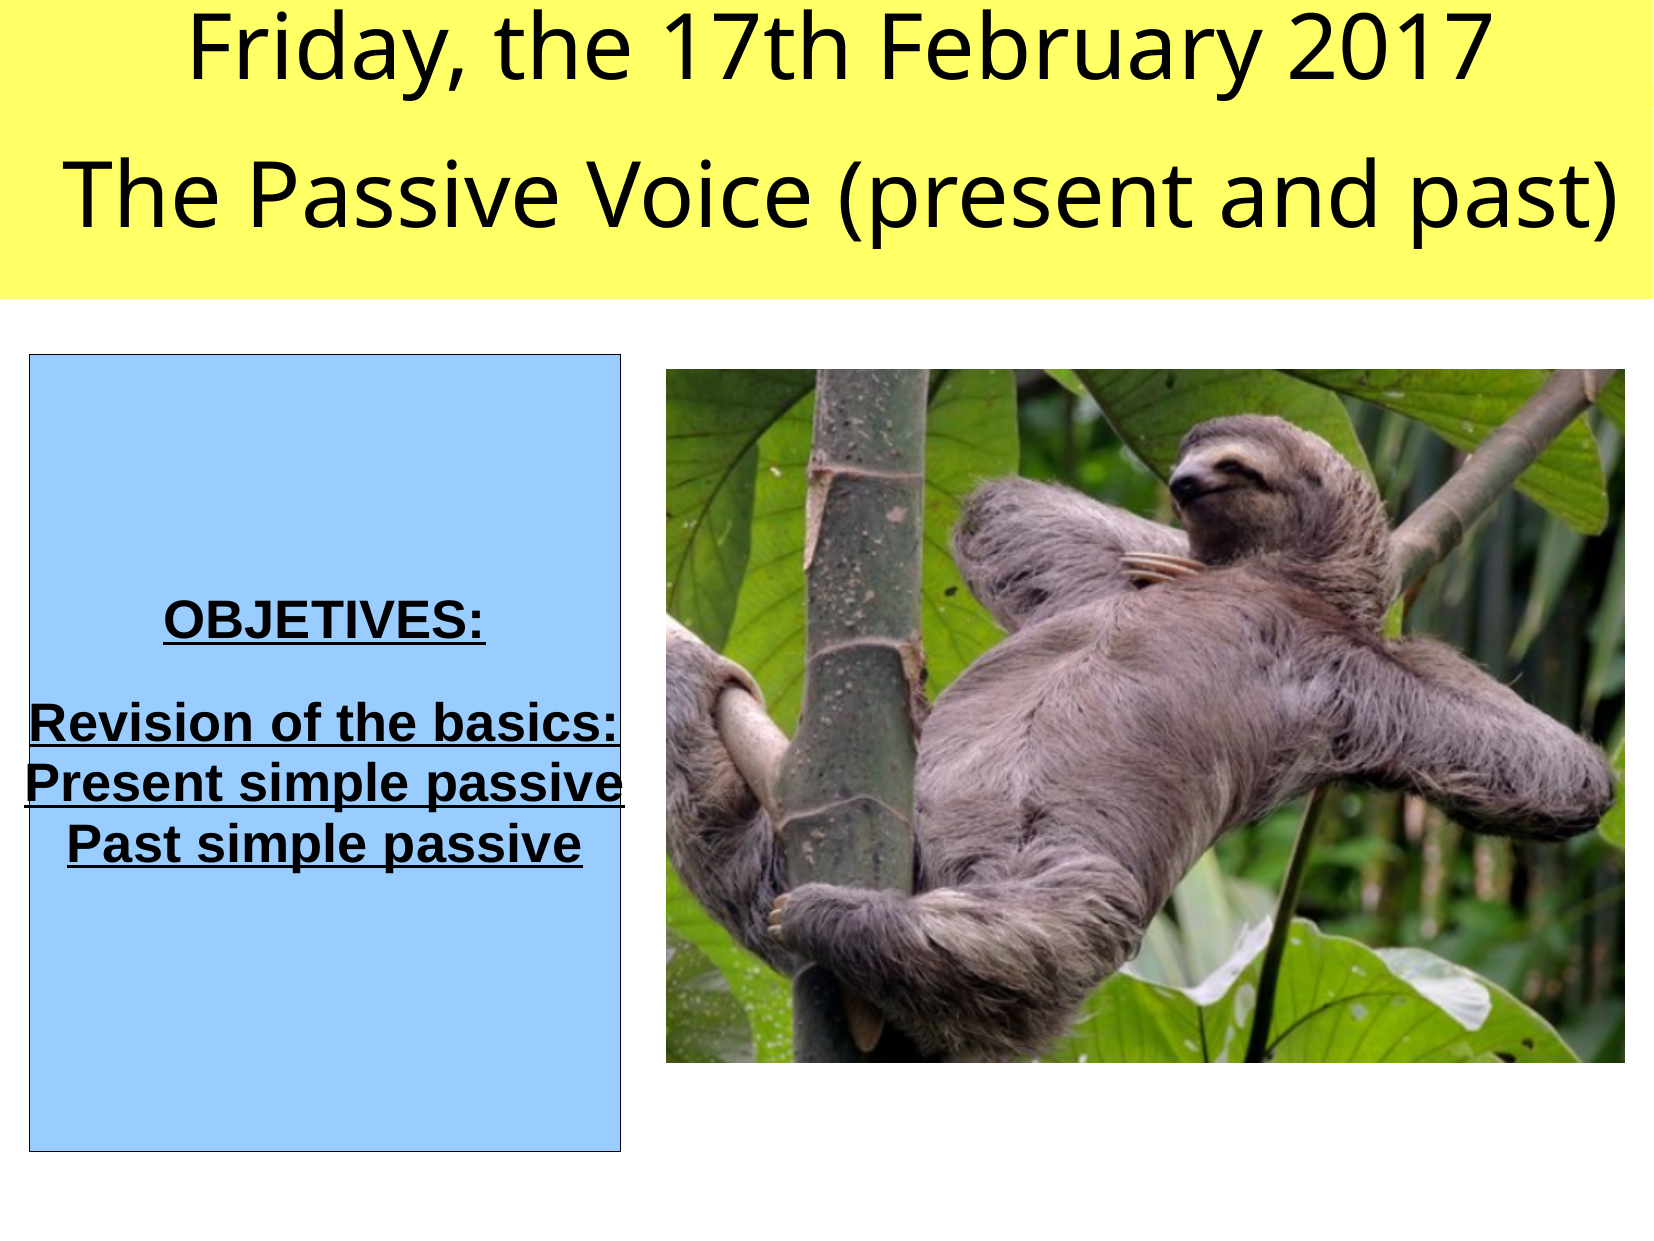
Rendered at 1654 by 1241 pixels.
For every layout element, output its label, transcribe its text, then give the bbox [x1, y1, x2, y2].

picture [666, 369, 1625, 1063]
text_box OBJETIVES: Revision of the basics: Present simple passive Past simple passive [29, 354, 621, 805]
title The Passive Voice (present and past) [0, 107, 1654, 299]
title Friday, the 17th February 2017 [0, 0, 1654, 98]
text_box OBJETIVES: Revision of the basics: Present simple passive Past simple passive [29, 808, 621, 1152]
